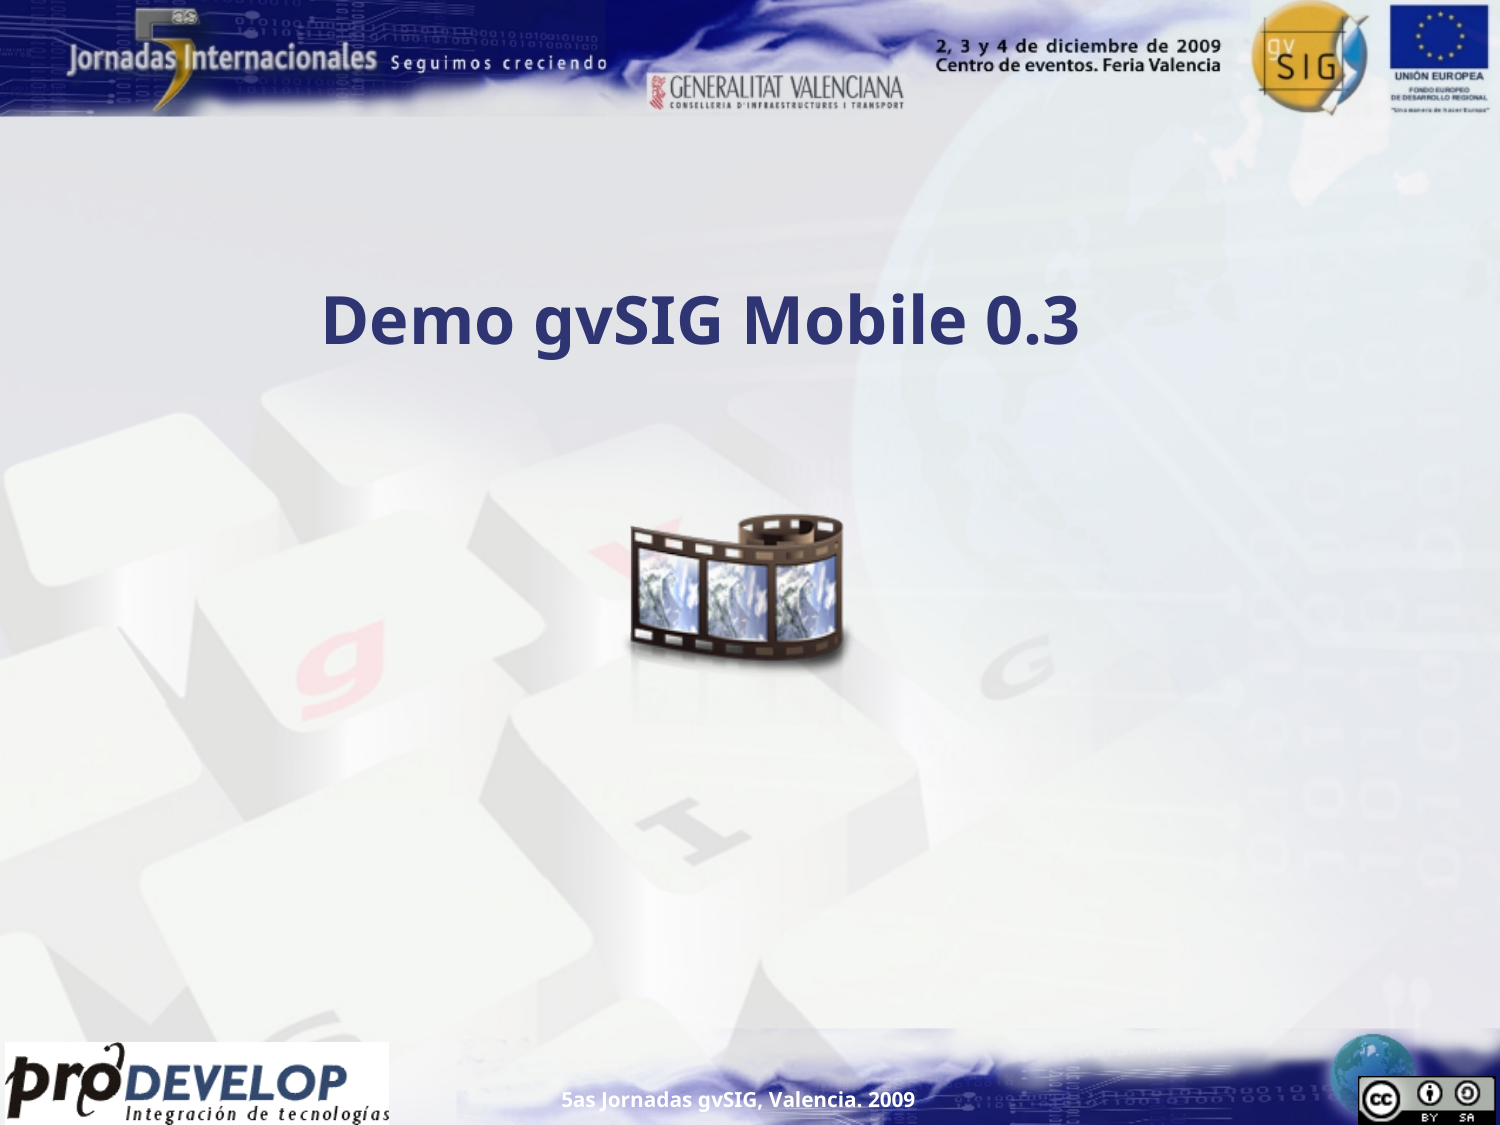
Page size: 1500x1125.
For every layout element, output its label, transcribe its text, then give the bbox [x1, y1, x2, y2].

title Demo gvSIG Mobile 0.3 [25, 224, 1376, 413]
picture [0, 0, 1500, 1125]
